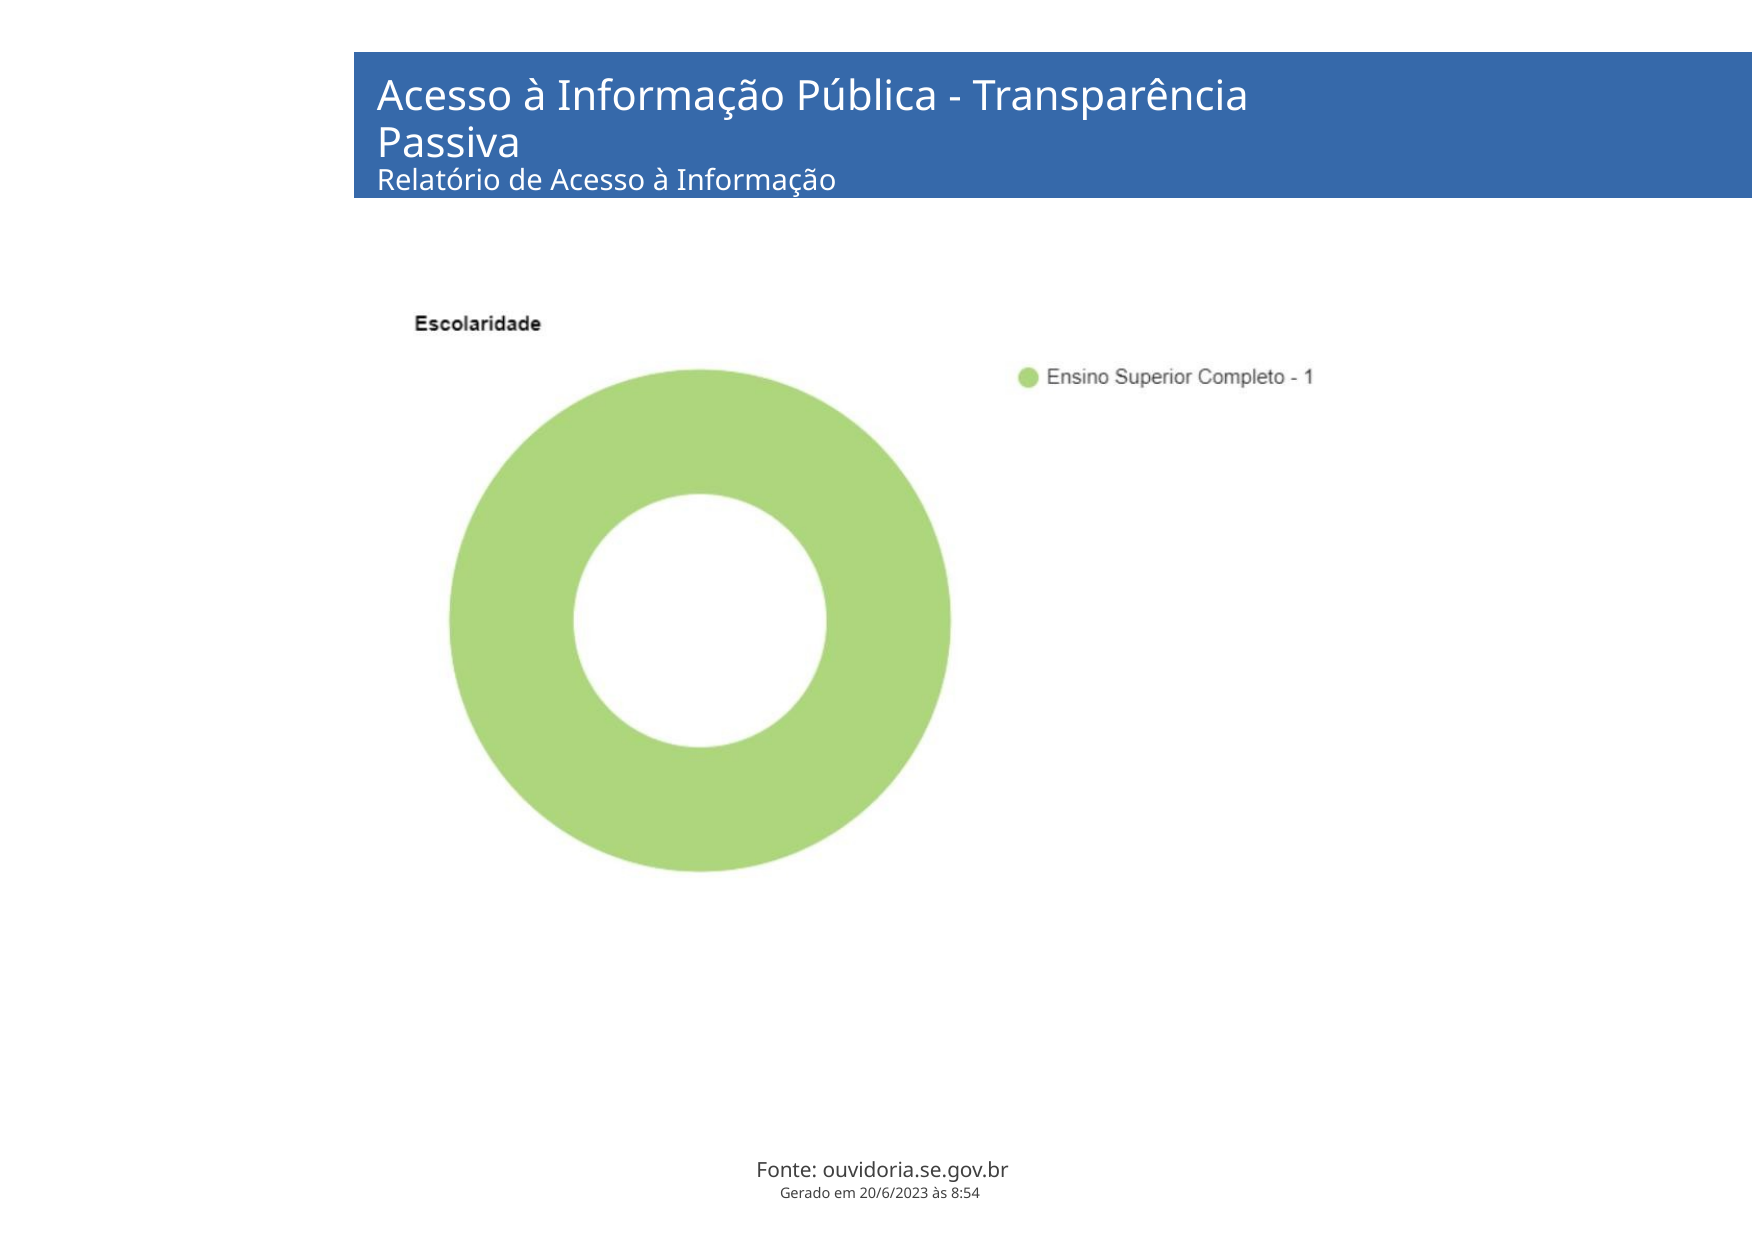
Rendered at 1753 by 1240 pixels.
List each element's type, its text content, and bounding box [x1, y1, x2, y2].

text_box Acesso à Informação Pública - Transparência Passiva Relatório de Acesso à Informação EMSETURMaio a Maio de 2023 [376, 72, 1403, 228]
text_box Gerado em 20/6/2023 às 8:54 [780, 1184, 999, 1202]
text_box [155, 211, 1599, 1028]
text_box [354, 52, 1752, 198]
text_box Fonte: ouvidoria.se.gov.br [756, 1158, 1023, 1182]
